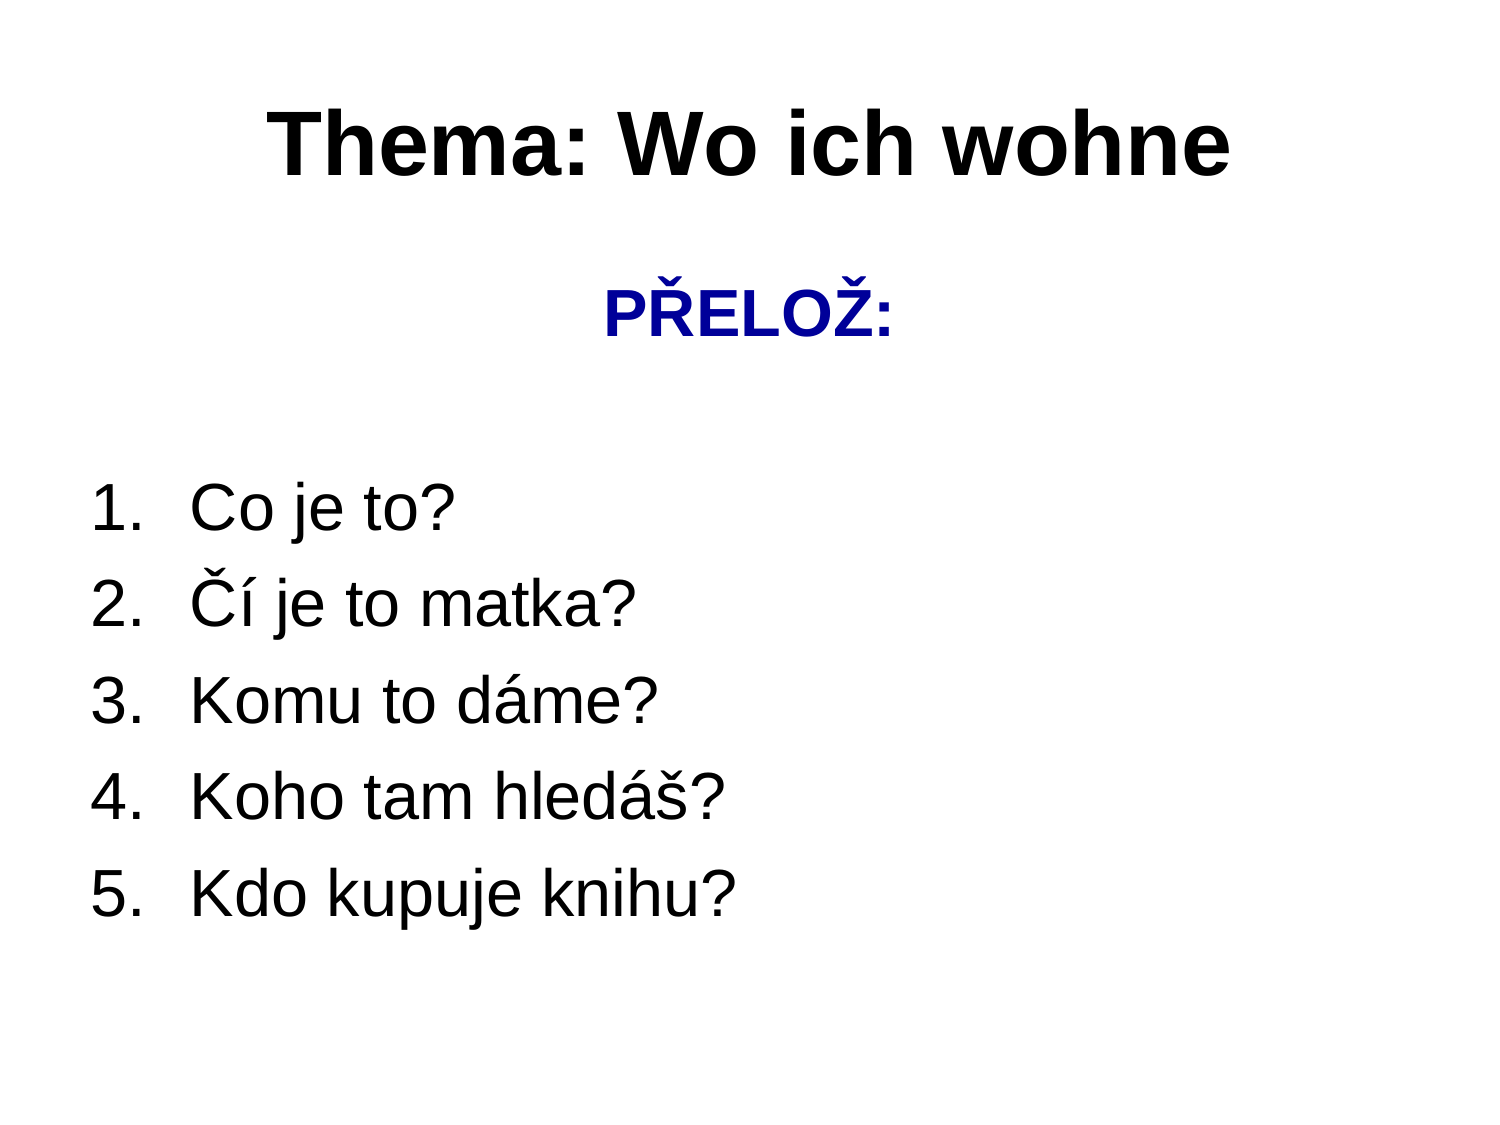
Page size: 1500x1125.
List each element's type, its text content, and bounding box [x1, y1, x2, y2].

list PŘELOŽ: Co je to? Čí je to matka? Komu to dáme? Koho tam hledáš? Kdo kupuje knihu? [75, 262, 1426, 1034]
title Thema: Wo ich wohne [75, 45, 1426, 233]
